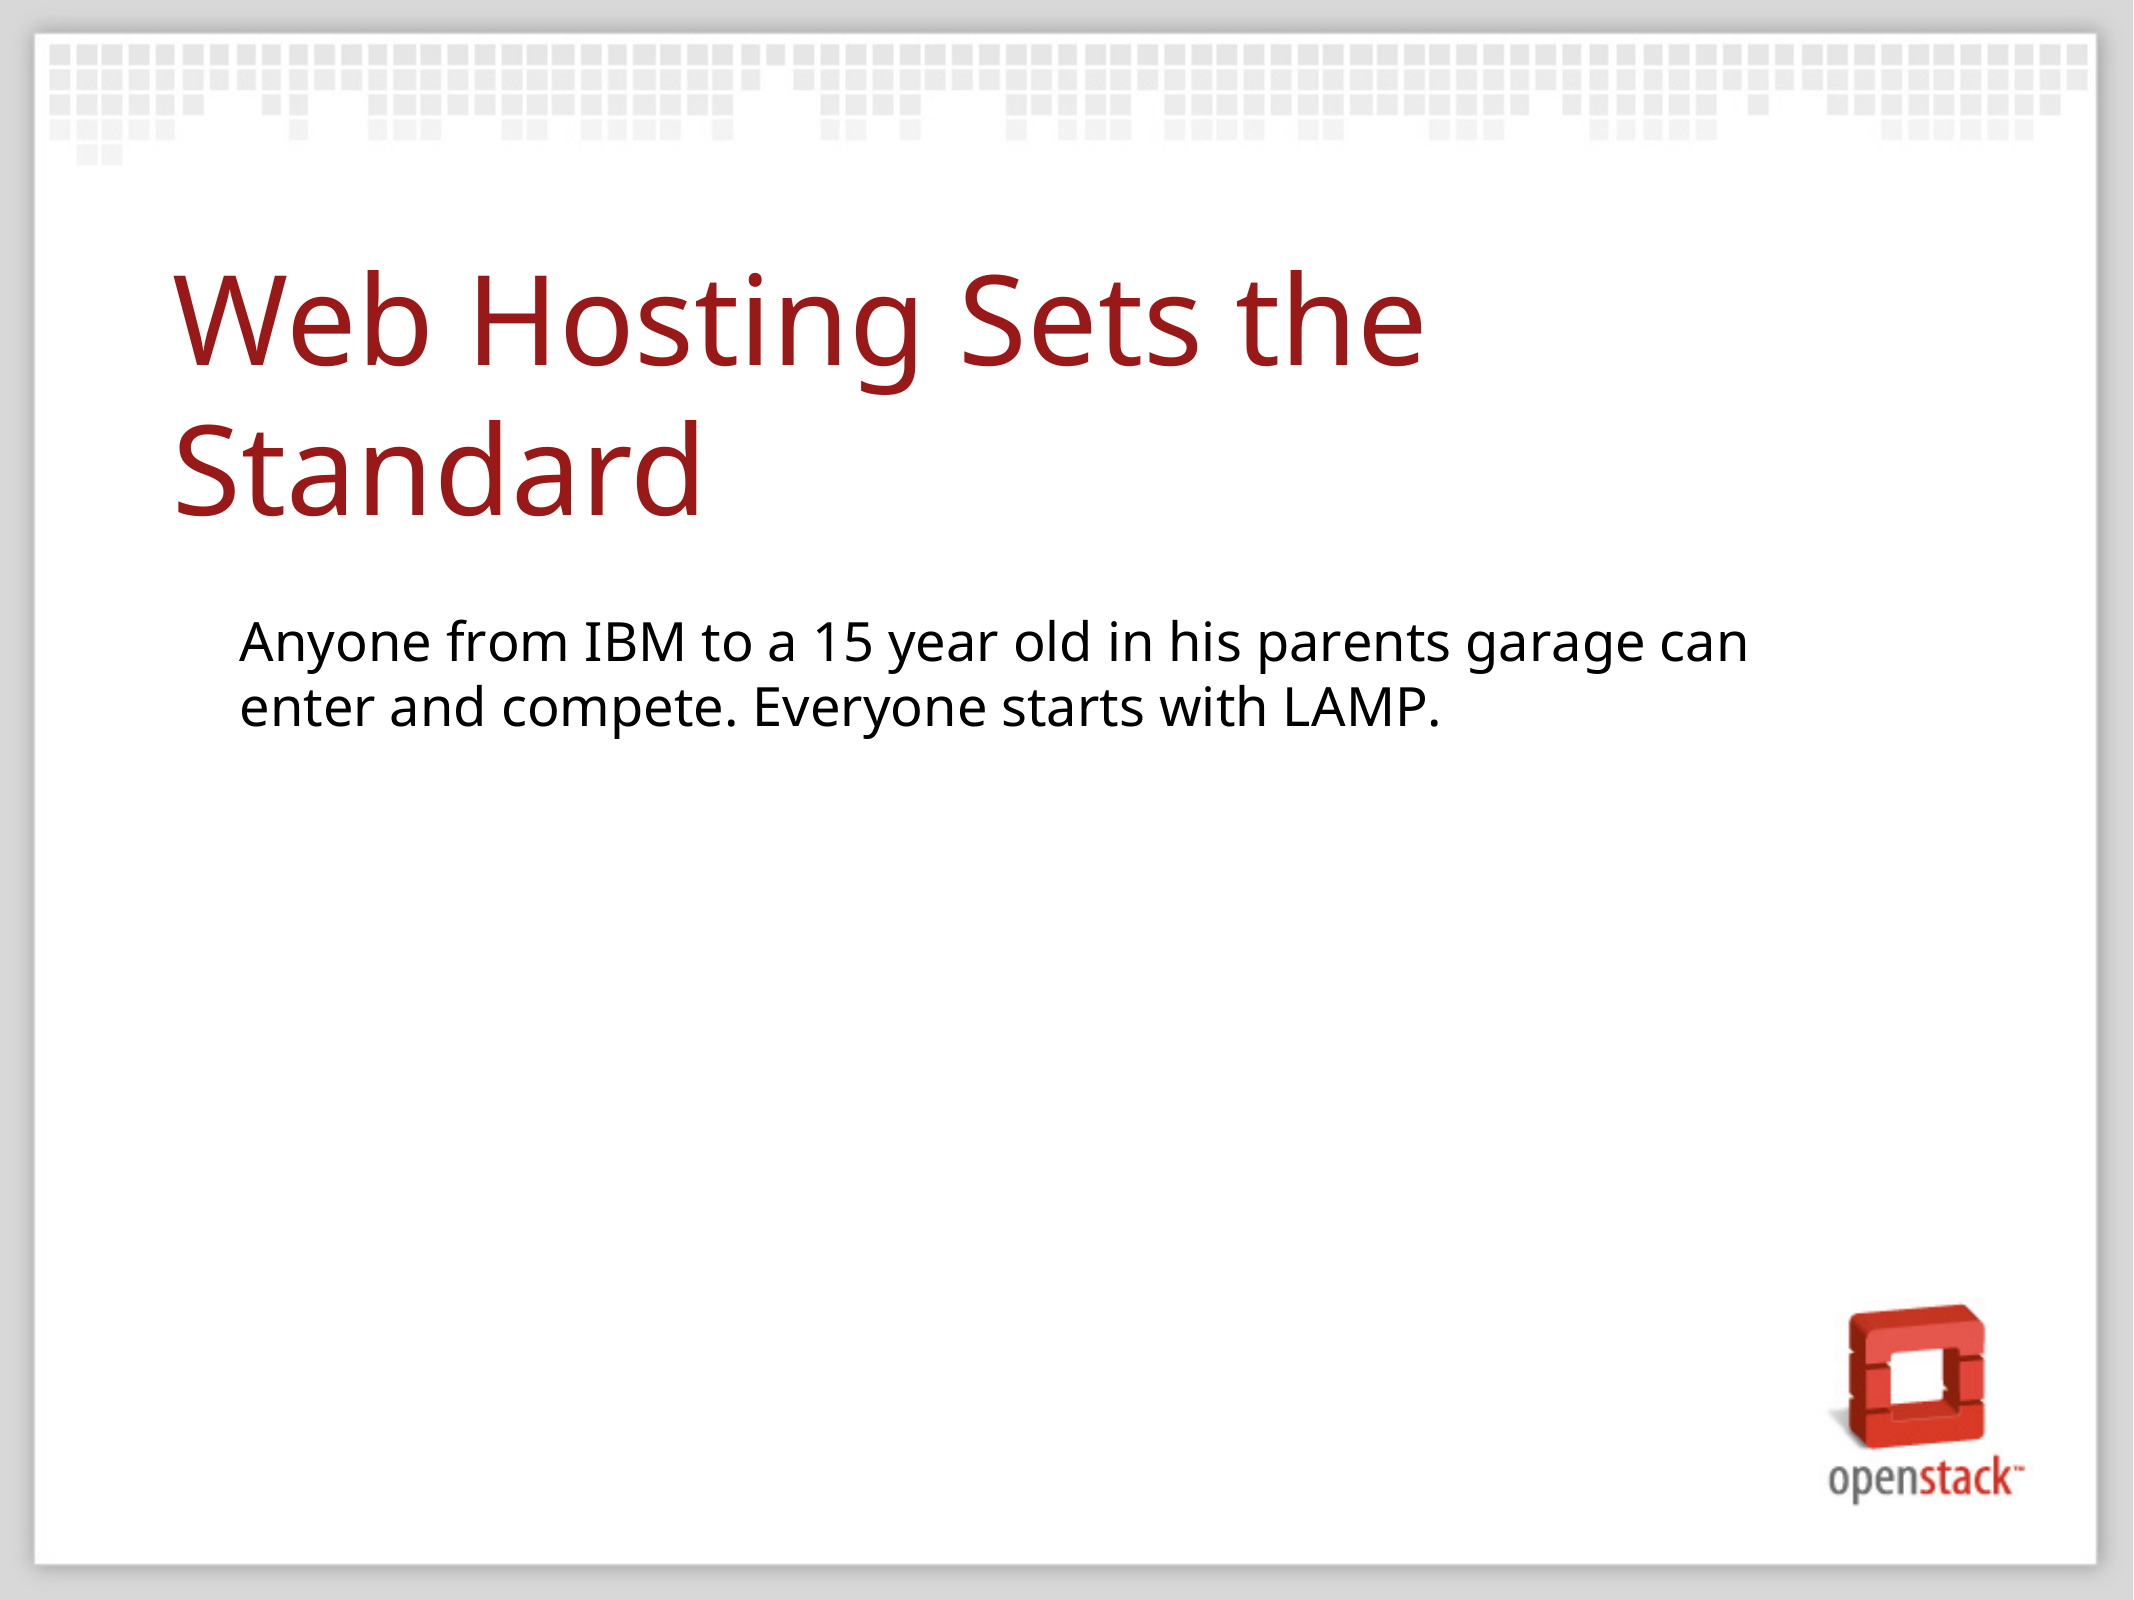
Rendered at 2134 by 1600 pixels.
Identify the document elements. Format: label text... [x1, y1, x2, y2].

picture [0, 0, 2134, 1600]
title Web Hosting Sets the Standard [164, 232, 1969, 776]
text_box Anyone from IBM to a 15 year old in his parents garage can enter and compete. Everyone starts with LAMP. [225, 600, 1913, 1313]
